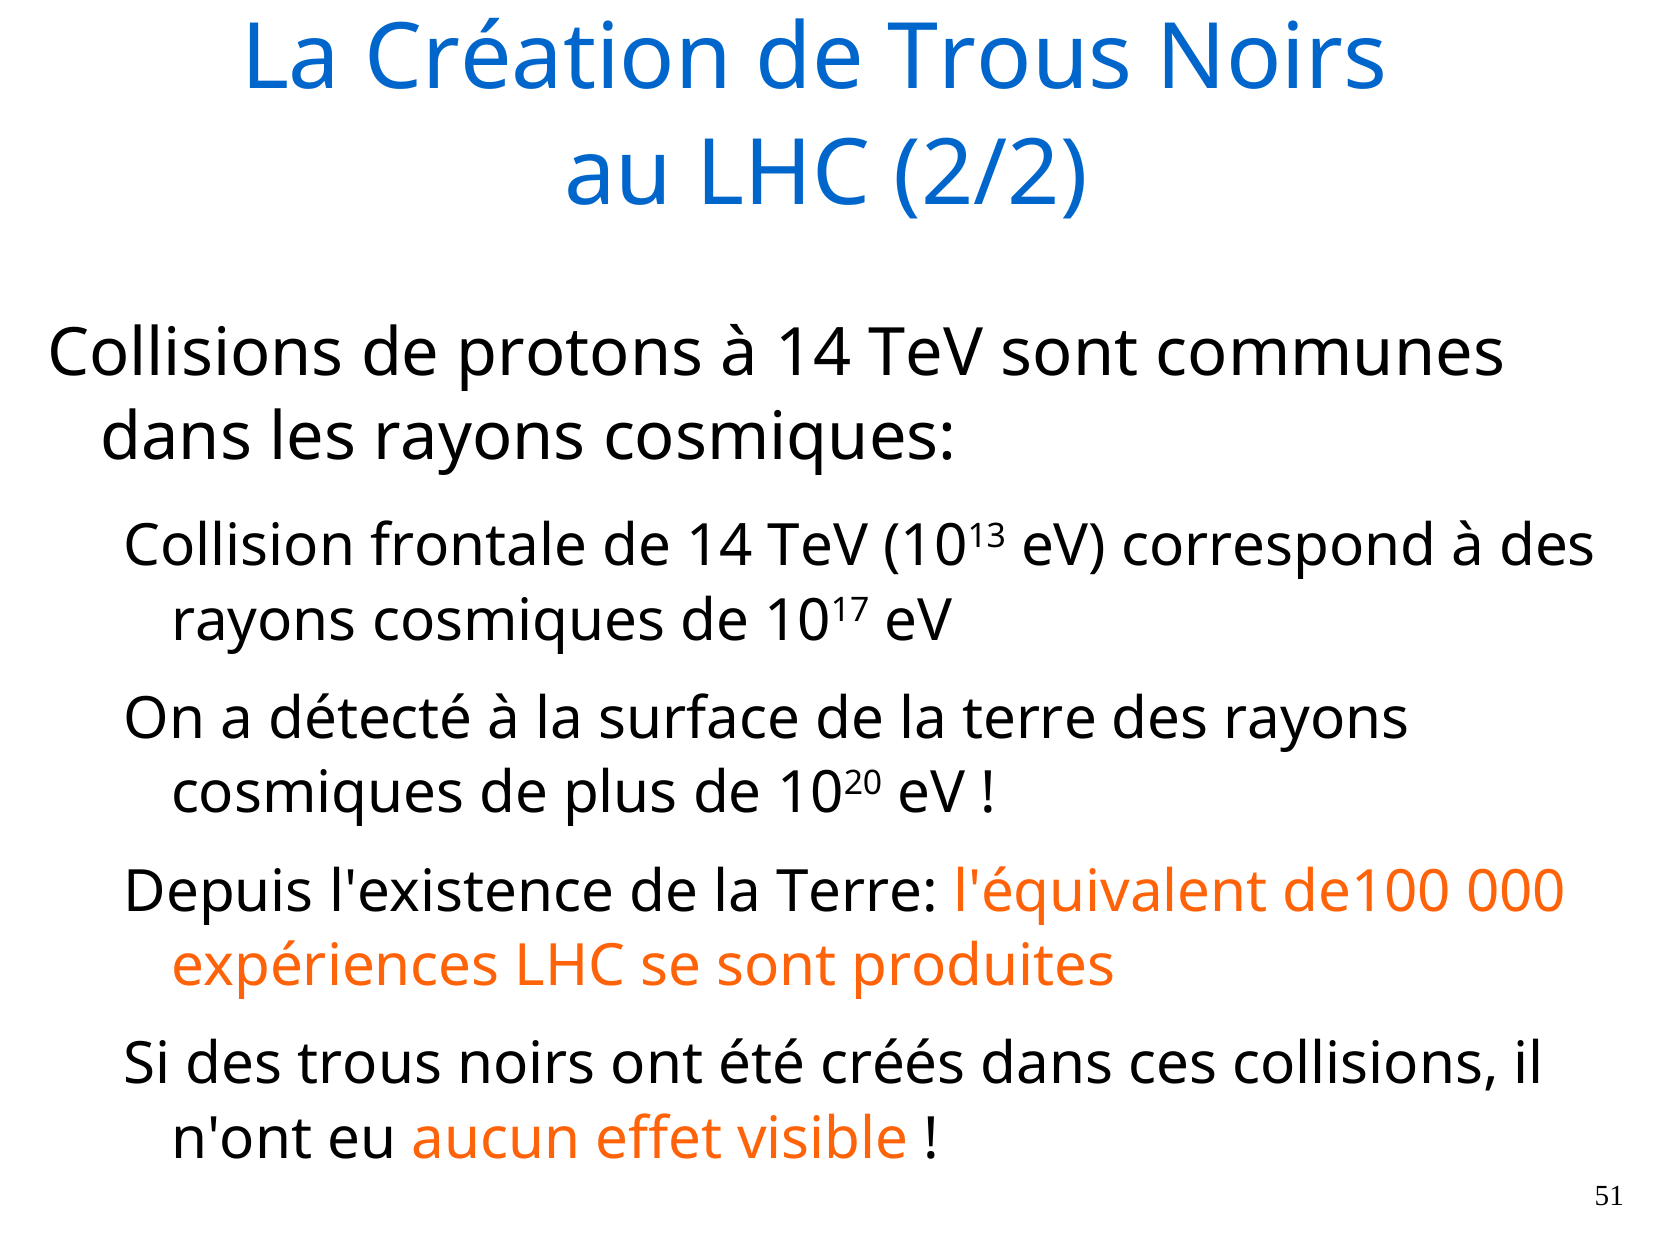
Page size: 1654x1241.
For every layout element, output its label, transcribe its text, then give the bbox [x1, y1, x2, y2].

list Collisions de protons à 14 TeV sont communes dans les rayons cosmiques: Collision frontale de 14 TeV (1013 eV) correspond à des rayons cosmiques de 1017 eV On a détecté à la surface de la terre des rayons cosmiques de plus de 1020 eV ! Depuis l'existence de la Terre: l'équivalent de100 000 expériences LHC se sont produites Si des trous noirs ont été créés dans ces collisions, il n'ont eu aucun effet visible ! [29, 307, 1625, 1112]
title La Création de Trous Noirs au LHC (2/2) [0, 8, 1654, 215]
